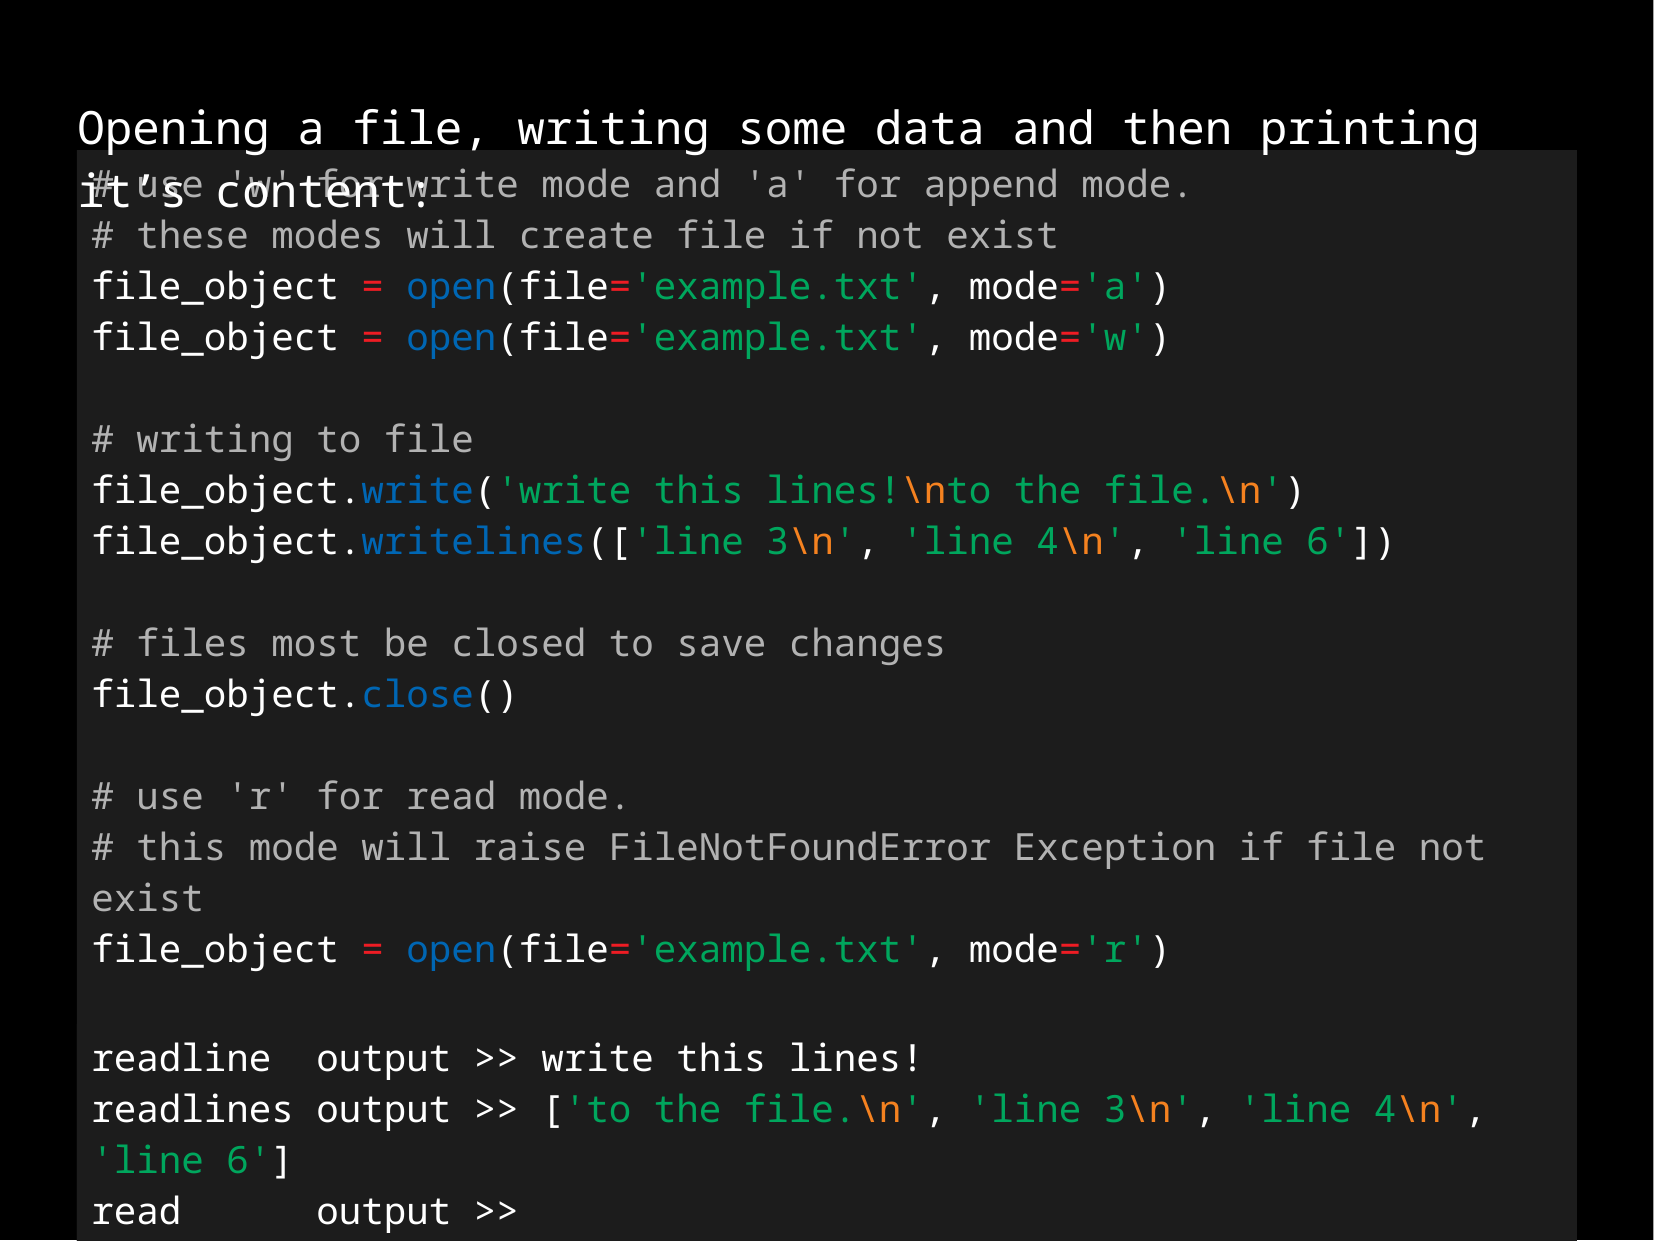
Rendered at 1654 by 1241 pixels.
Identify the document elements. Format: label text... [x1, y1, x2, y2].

text_box readline output >> write this lines! readlines output >> ['to the file.\n', 'line 3\n', 'line 4\n', 'line 6'] read output >> [76, 1024, 1577, 1153]
text_box Opening a file, writing some data and then printing it’s content: Output: [62, 88, 1591, 1028]
